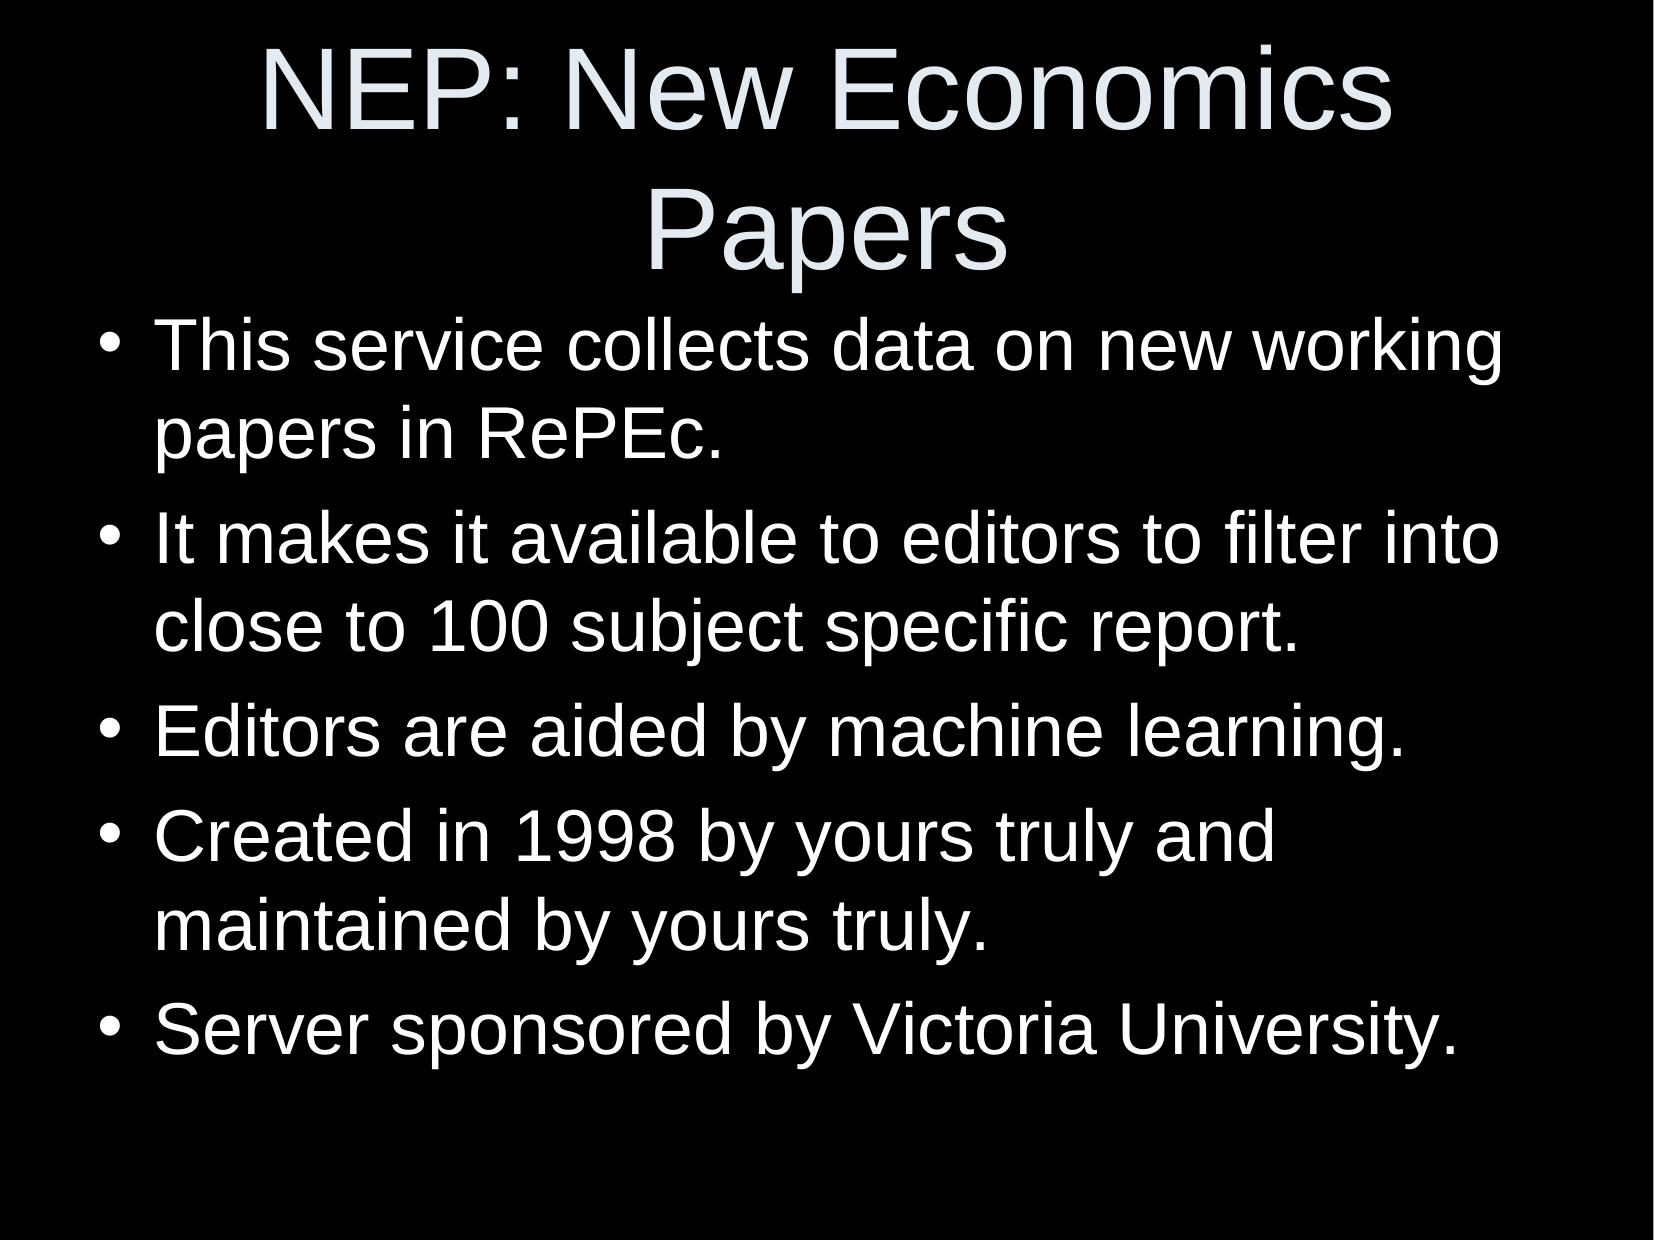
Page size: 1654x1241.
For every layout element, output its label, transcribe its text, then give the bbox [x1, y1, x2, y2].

list This service collects data on new working papers in RePEc. It makes it available to editors to filter into close to 100 subject specific report. Editors are aided by machine learning. Created in 1998 by yours truly and maintained by yours truly. Server sponsored by Victoria University. [82, 289, 1571, 1108]
title NEP: New Economics Papers [82, 49, 1571, 257]
